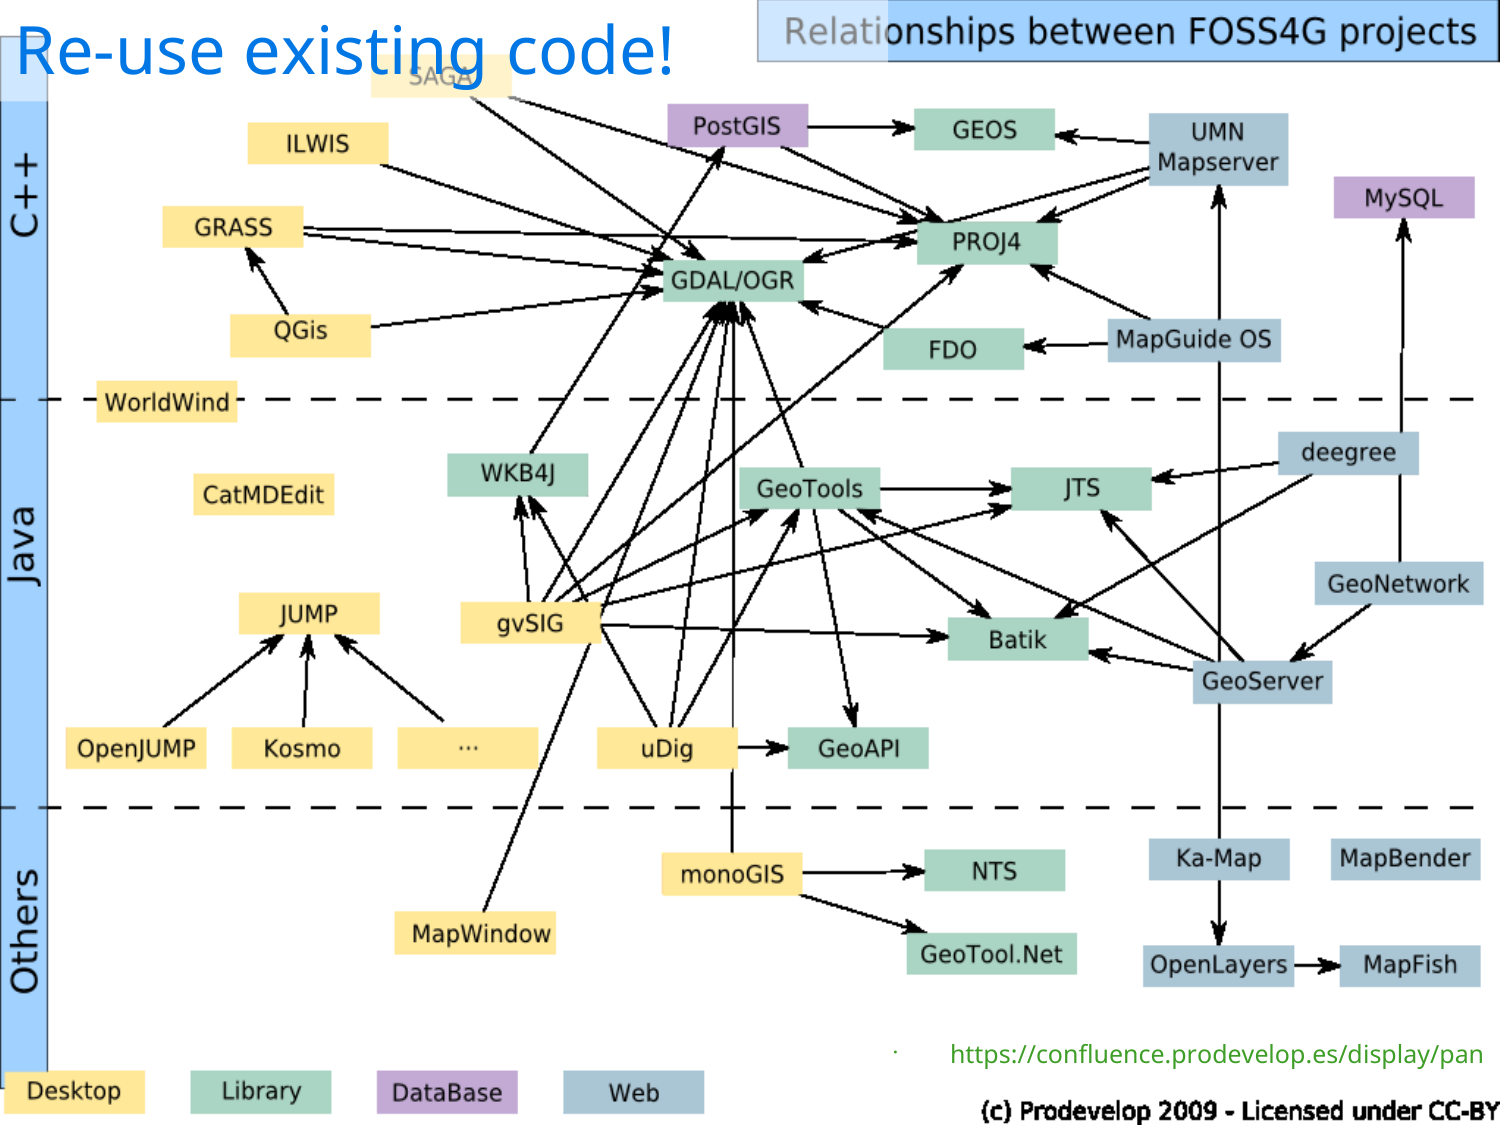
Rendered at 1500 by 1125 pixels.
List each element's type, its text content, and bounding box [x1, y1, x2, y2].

text_box Re-use existing code! [0, 0, 889, 97]
list https://confluence.prodevelop.es/display/pan [608, 1028, 1500, 1123]
picture [0, 0, 1500, 1125]
